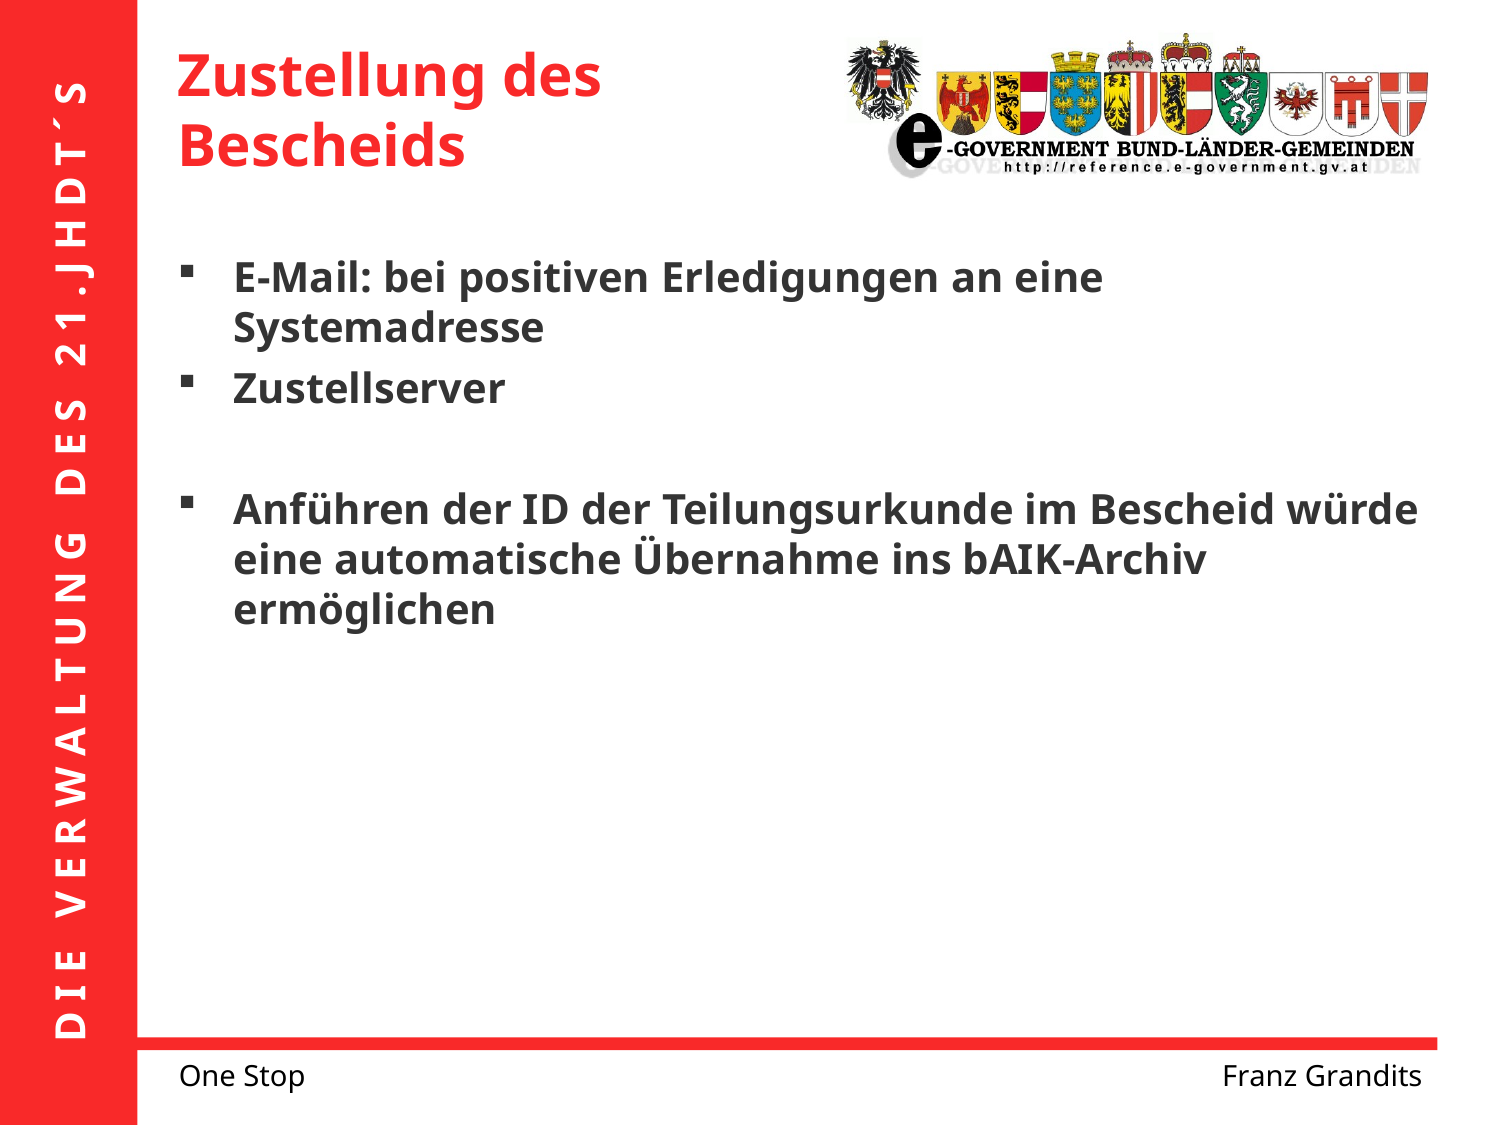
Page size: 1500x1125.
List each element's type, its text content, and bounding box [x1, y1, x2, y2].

list E-Mail: bei positiven Erledigungen an eine Systemadresse Zustellserver Anführen der ID der Teilungsurkunde im Bescheid würde eine automatische Übernahme ins bAIK-Archiv ermöglichen [162, 243, 1438, 988]
picture [844, 30, 1429, 181]
text_box Franz Grandits [1187, 1050, 1438, 1125]
title Zustellung des Bescheids [162, 30, 826, 213]
text_box One Stop [163, 1050, 681, 1125]
